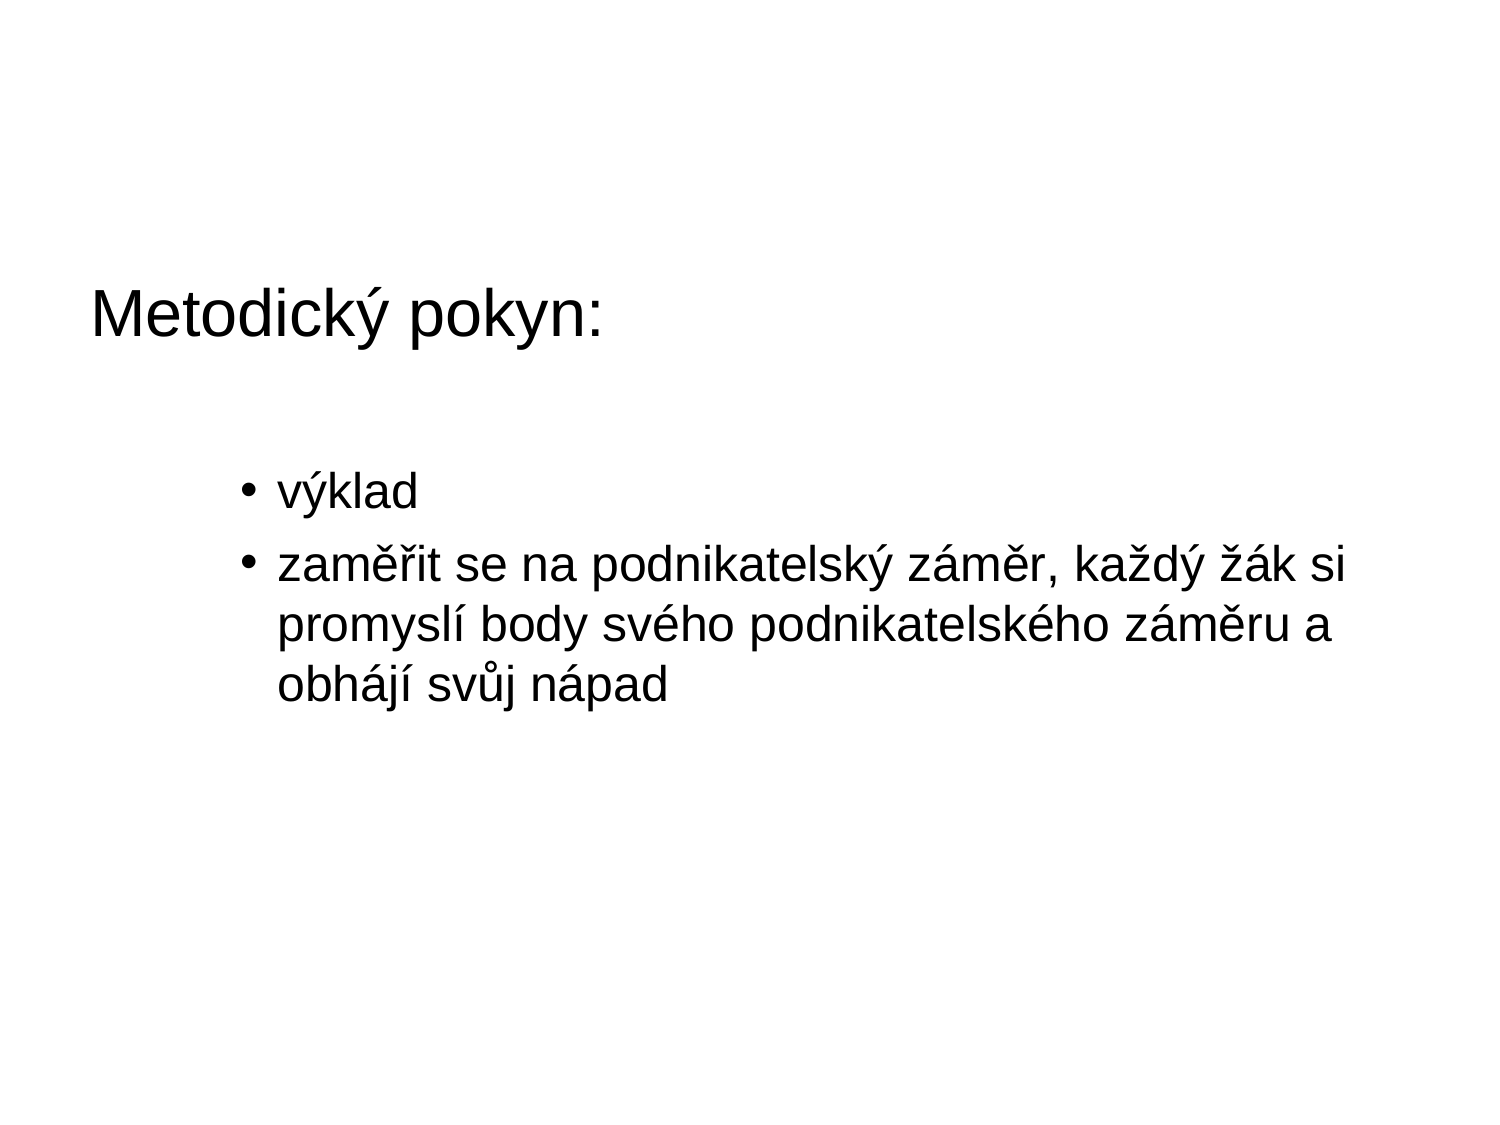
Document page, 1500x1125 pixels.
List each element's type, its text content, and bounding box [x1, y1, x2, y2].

list Metodický pokyn: výklad zaměřit se na podnikatelský záměr, každý žák si promyslí body svého podnikatelského záměru a obhájí svůj nápad [75, 262, 1426, 1006]
